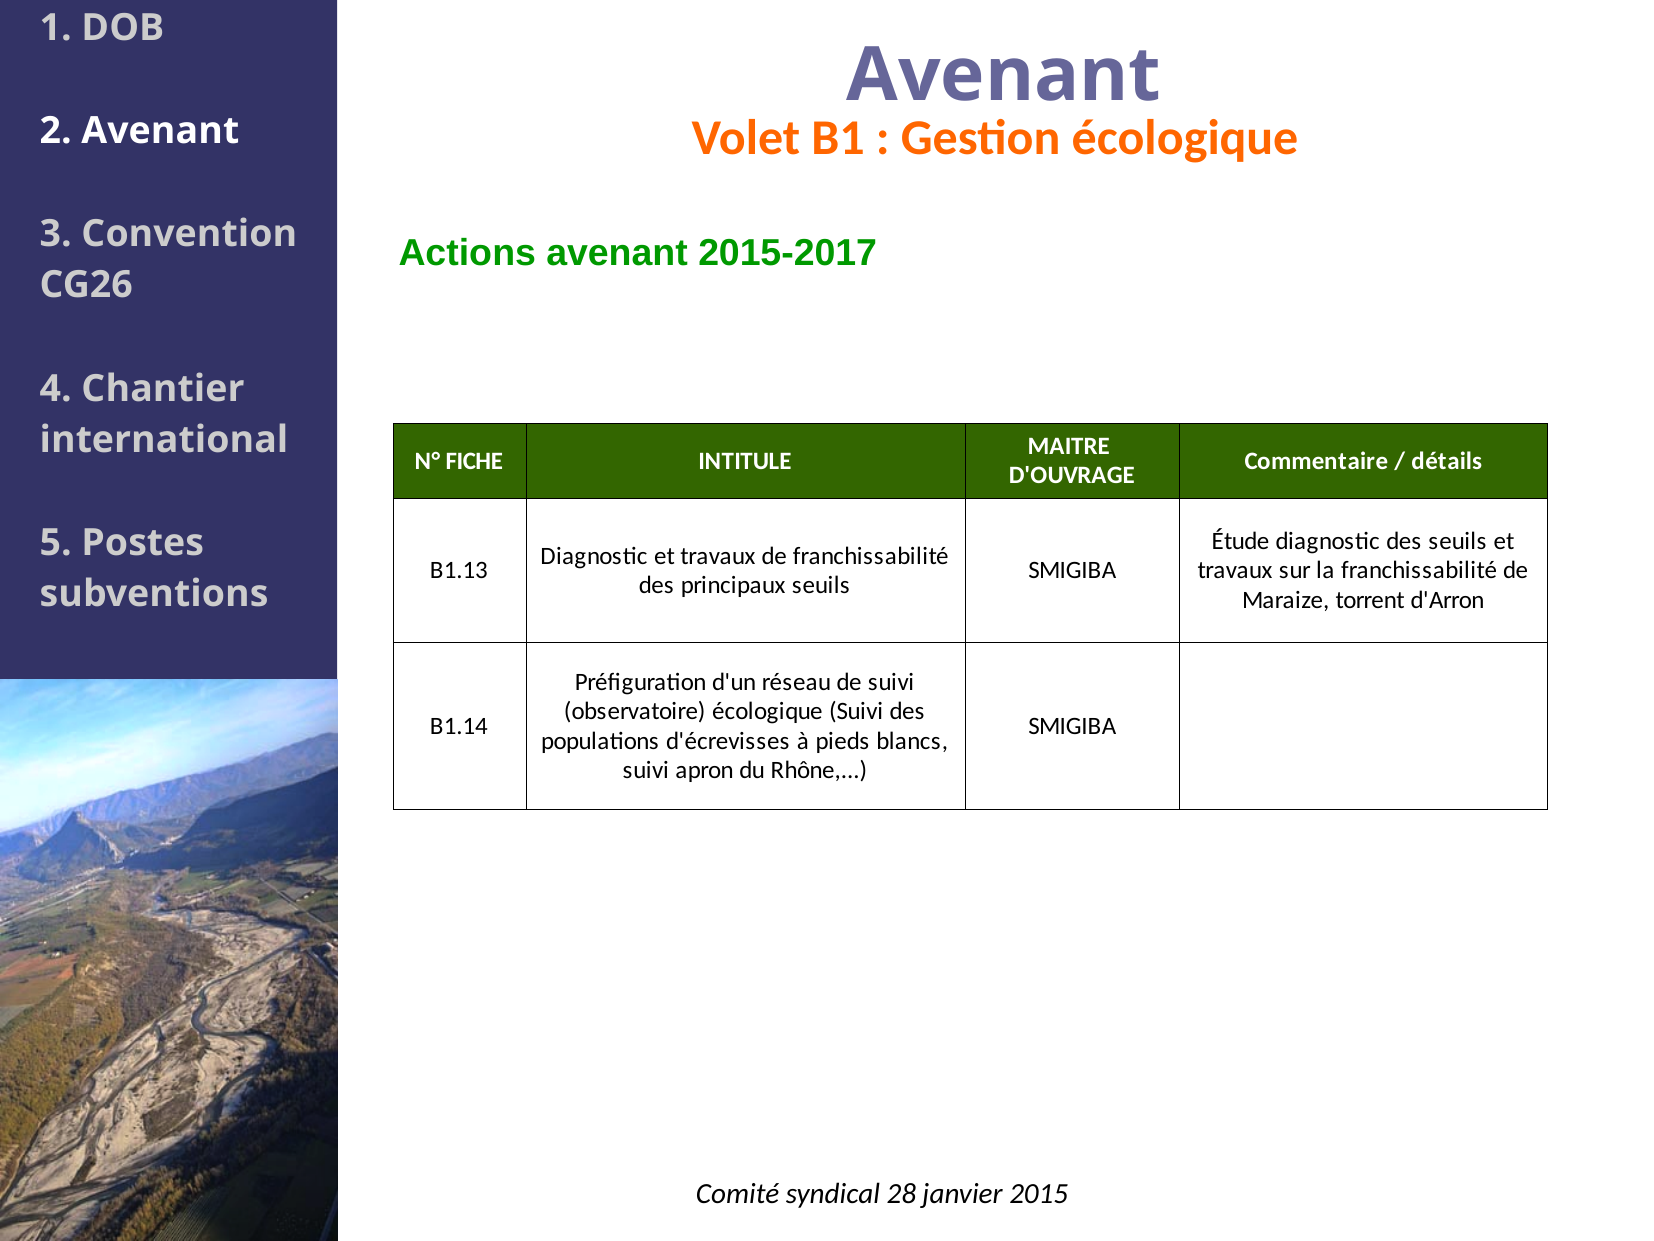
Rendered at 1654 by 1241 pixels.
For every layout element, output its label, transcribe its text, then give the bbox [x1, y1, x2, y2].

picture [392, 422, 1550, 812]
text_box 1. DOB 2. Avenant 3. Convention CG26 4. Chantier international 5. Postes subventions 6. Natura [0, 0, 338, 679]
picture [0, 679, 338, 1241]
text_box Volet B1 : Gestion écologique [360, 109, 1630, 1158]
text_box Avenant [324, 11, 1654, 271]
text_box Actions avenant 2015-2017 [383, 224, 1182, 324]
